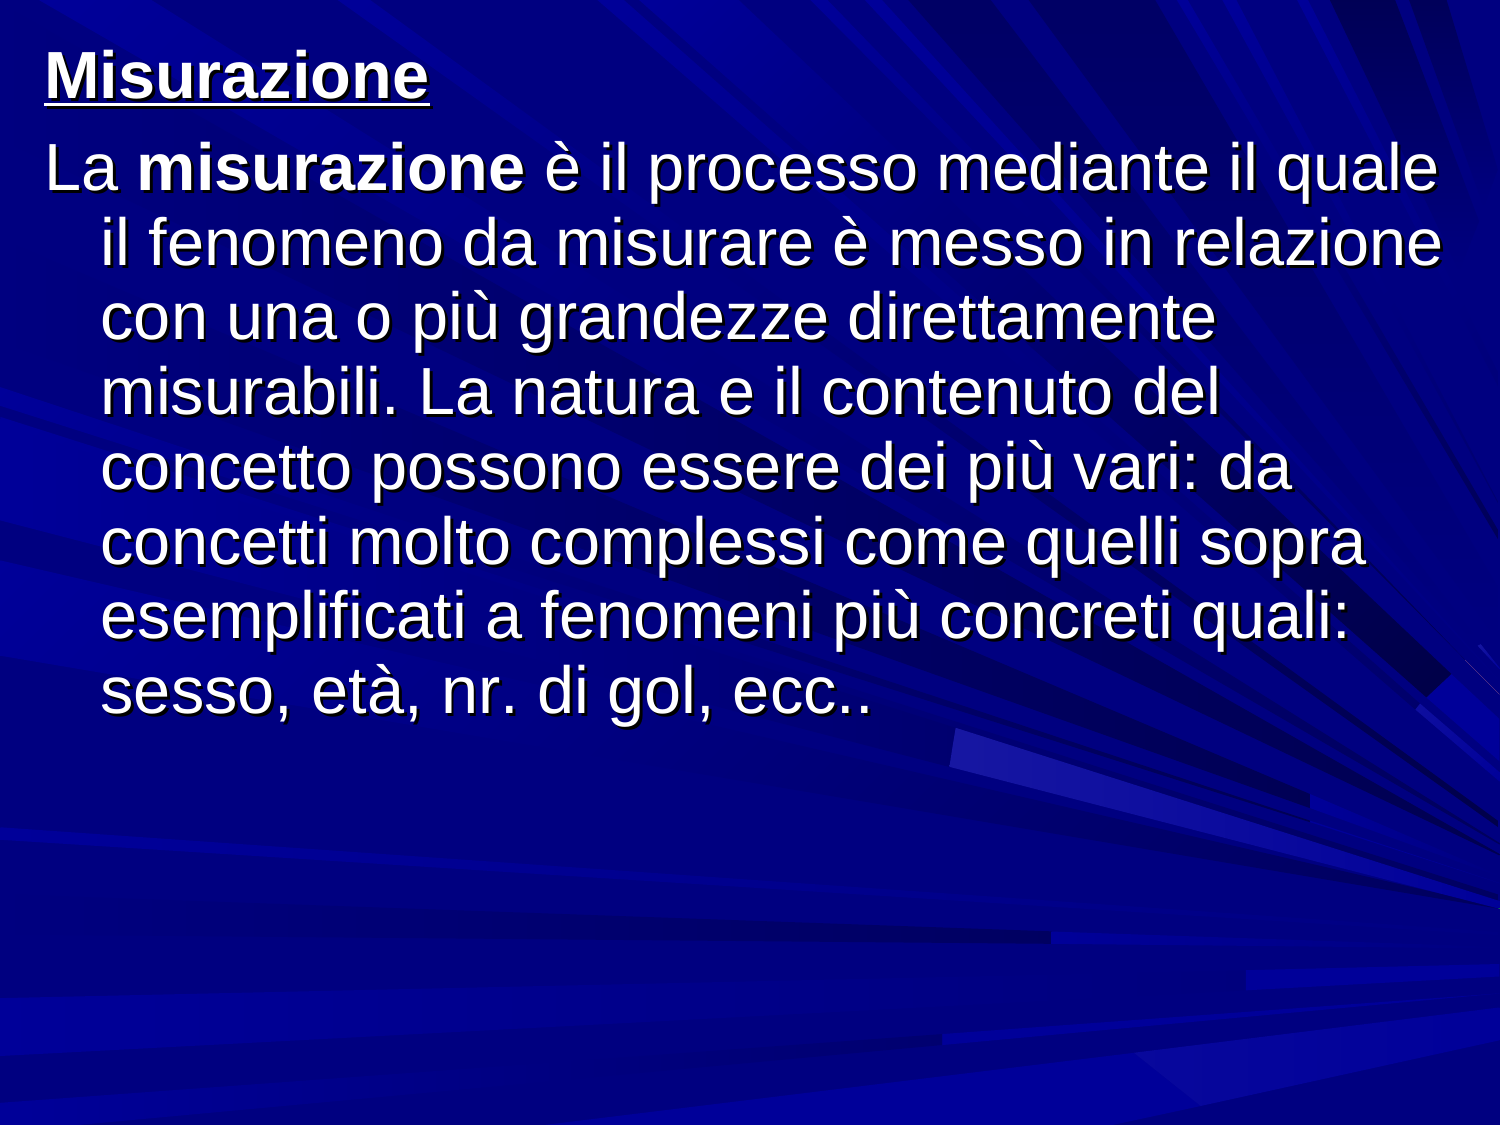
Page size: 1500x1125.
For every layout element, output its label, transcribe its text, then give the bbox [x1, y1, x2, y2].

list Misurazione La misurazione è il processo mediante il quale il fenomeno da misurare è messo in relazione con una o più grandezze direttamente misurabili. La natura e il contenuto del concetto possono essere dei più vari: da concetti molto complessi come quelli sopra esemplificati a fenomeni più concreti quali: sesso, età, nr. di gol, ecc.. [29, 31, 1471, 1095]
